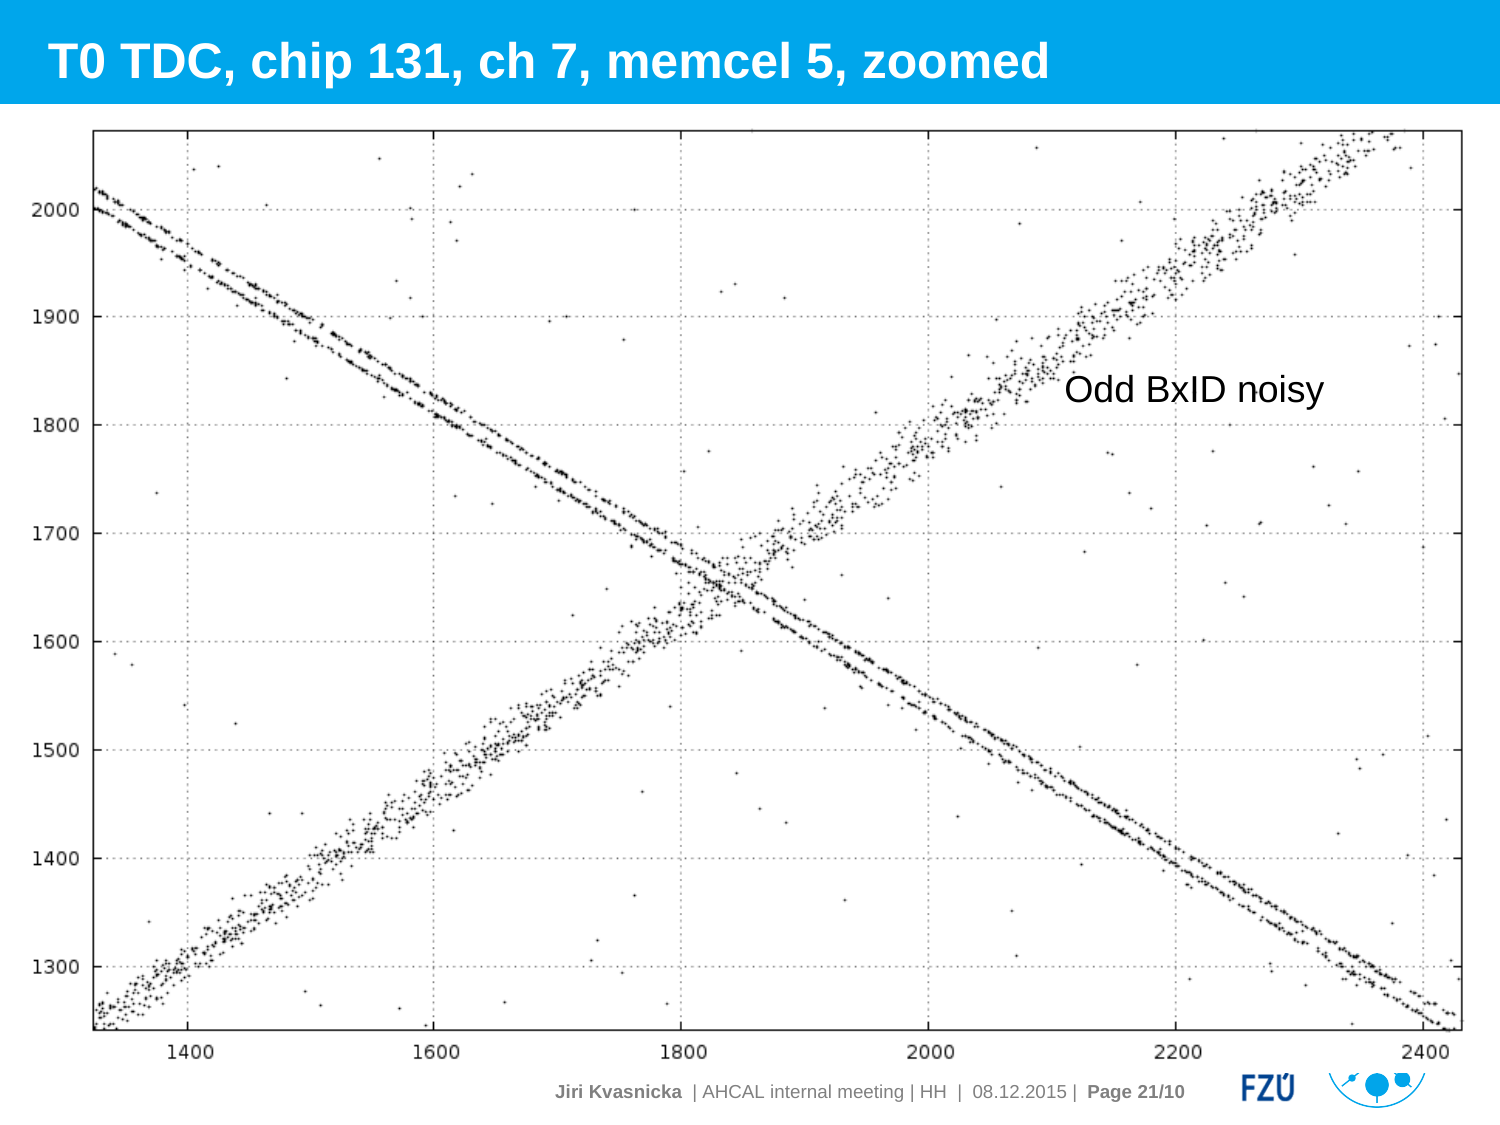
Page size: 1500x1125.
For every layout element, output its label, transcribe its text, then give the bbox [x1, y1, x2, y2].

text_box Odd BxID noisy [1049, 361, 1350, 419]
picture [0, 105, 1500, 1110]
title T0 TDC, chip 131, ch 7, memcel 5, zoomed [47, 16, 1446, 104]
